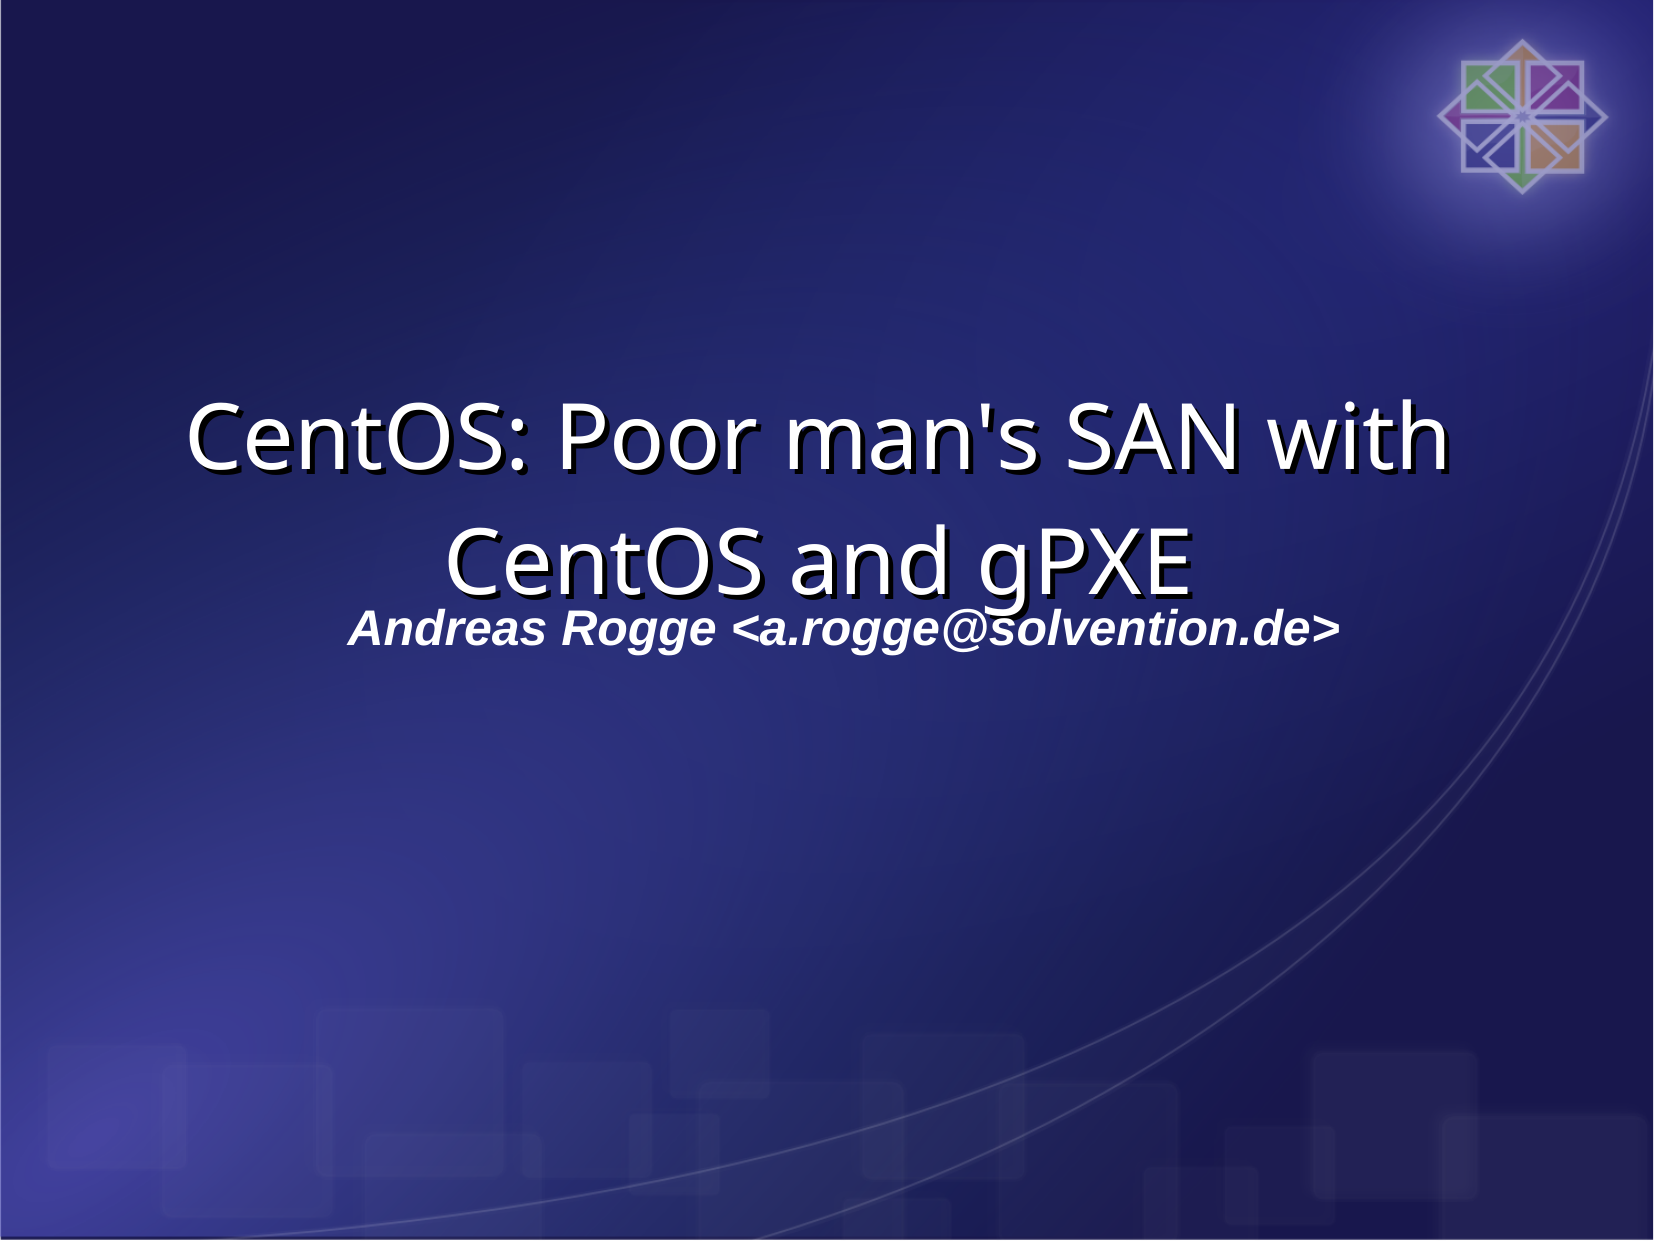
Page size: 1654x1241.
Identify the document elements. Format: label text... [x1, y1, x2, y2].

picture [0, 0, 1654, 1241]
subtitle Andreas Rogge <a.rogge@solvention.de> [82, 600, 1571, 1109]
title CentOS: Poor man's SAN with CentOS and gPXE [75, 385, 1563, 608]
